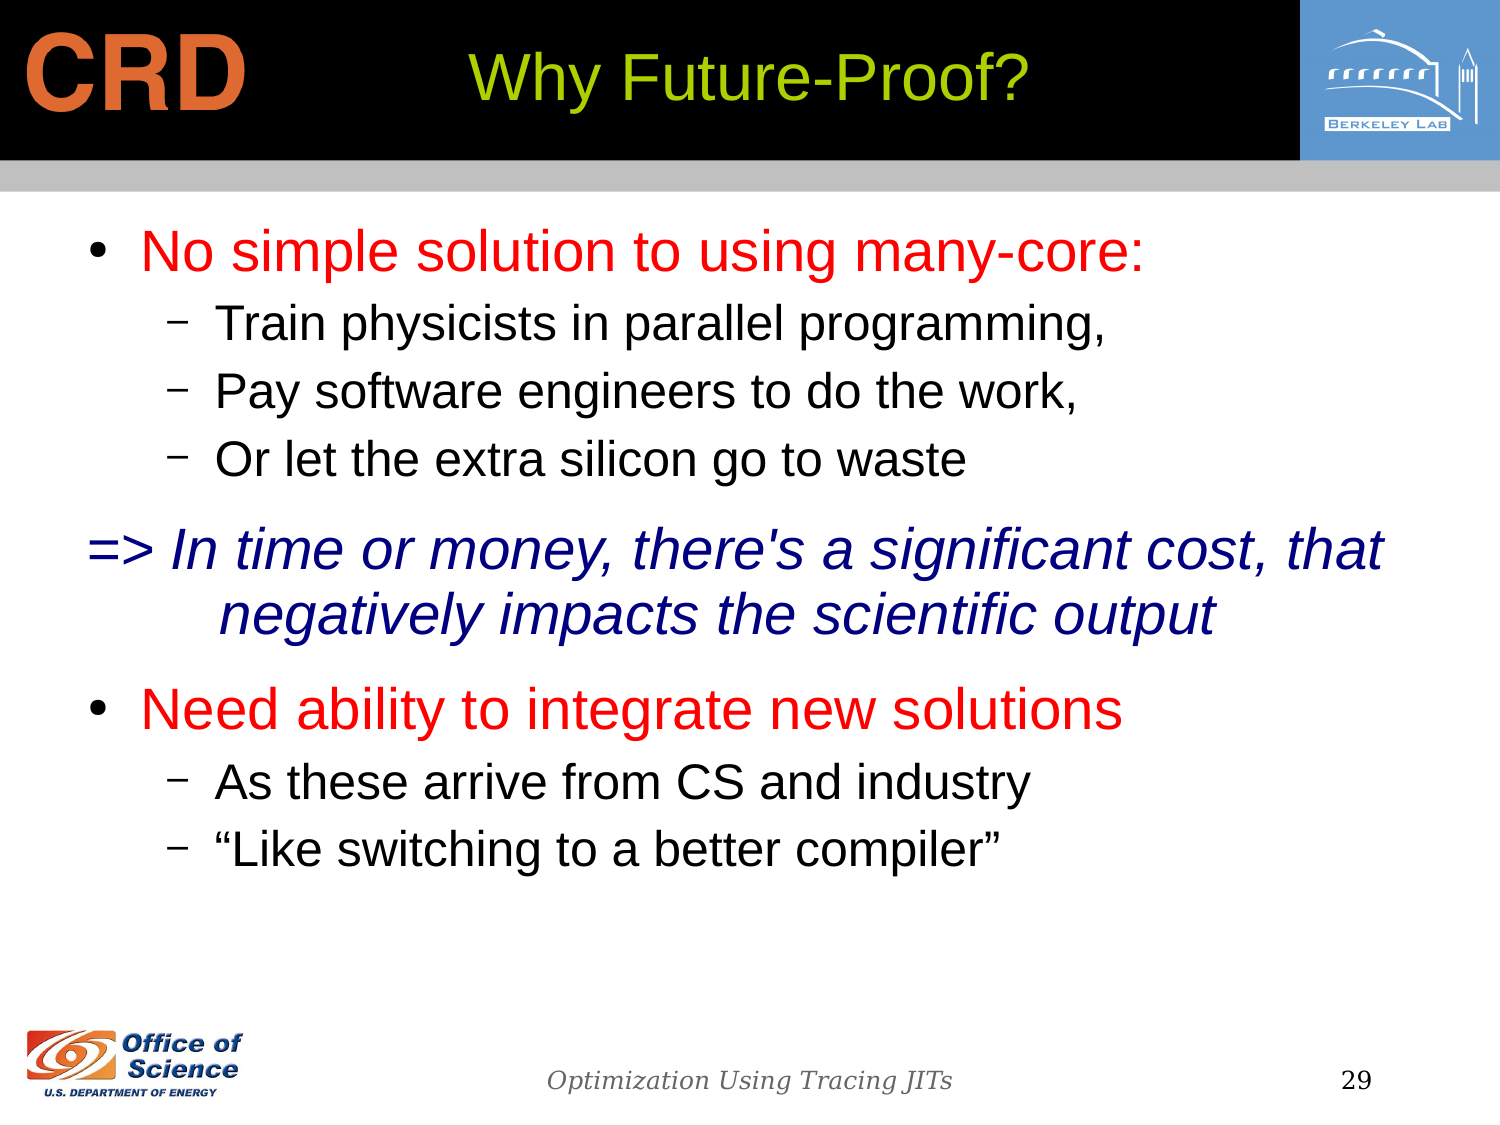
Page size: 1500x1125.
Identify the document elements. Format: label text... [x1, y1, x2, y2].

list No simple solution to using many-core: Train physicists in parallel programming, Pay software engineers to do the work, Or let the extra silicon go to waste => In time or money, there's a significant cost, that negatively impacts the scientific output Need ability to integrate new solutions As these arrive from CS and industry “Like switching to a better compiler” [69, 218, 1422, 944]
picture [22, 1026, 246, 1100]
title Why Future-Proof? [306, 0, 1194, 156]
picture [1300, 0, 1500, 160]
picture [0, 0, 266, 149]
